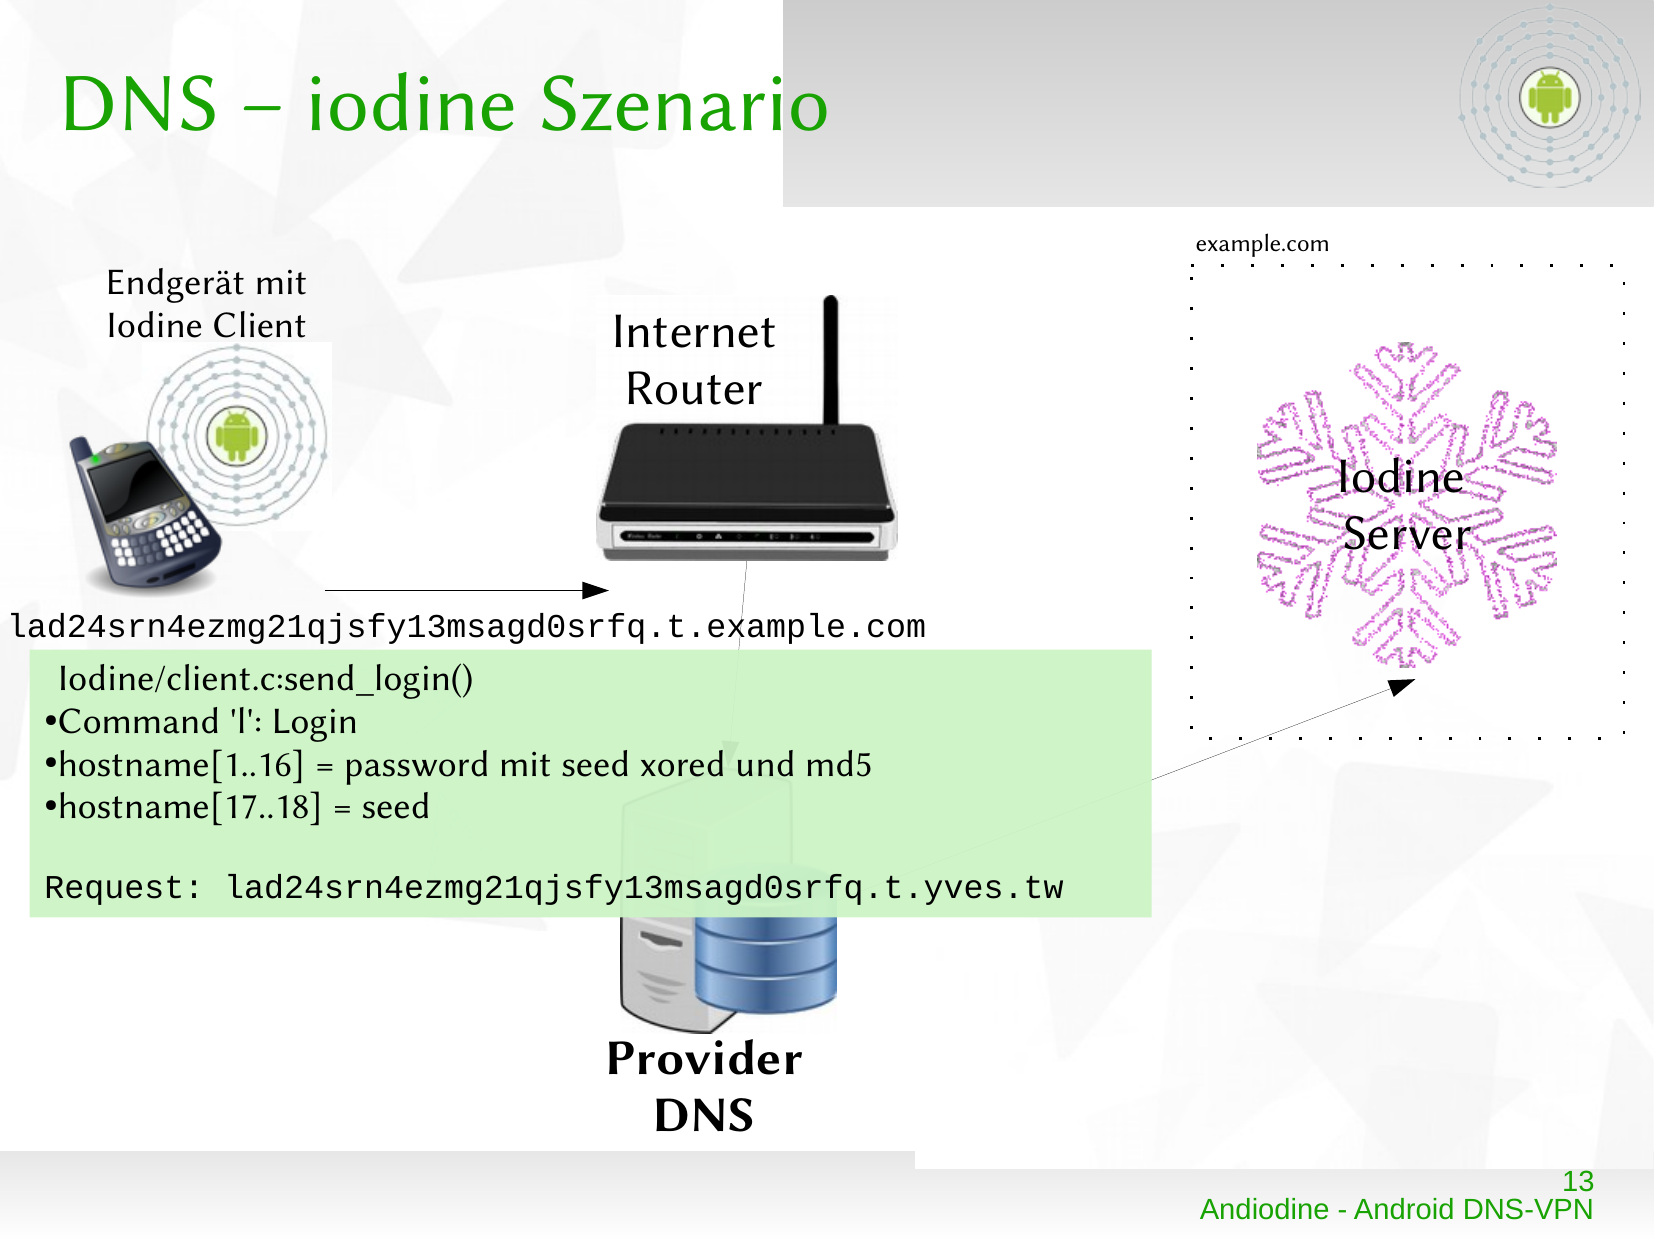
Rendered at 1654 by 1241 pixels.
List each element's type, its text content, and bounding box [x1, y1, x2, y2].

text_box Endgerät mit Iodine Client [0, 253, 414, 355]
picture [0, 0, 898, 1034]
picture [915, 342, 1654, 1169]
title DNS – iodine Szenario [59, 29, 1595, 178]
text_box example.com [1181, 222, 1565, 266]
picture [1458, 3, 1641, 188]
text_box Provider DNS [590, 1022, 818, 1152]
text_box Iodine/client.c:send_login() Command 'l': Login hostname[1..16] = password mit seed xored und md5 hostname[17..18] = seed Request: lad24srn4ezmg21qjsfy13msagd0srfq.t.yves.tw [29, 649, 1152, 918]
